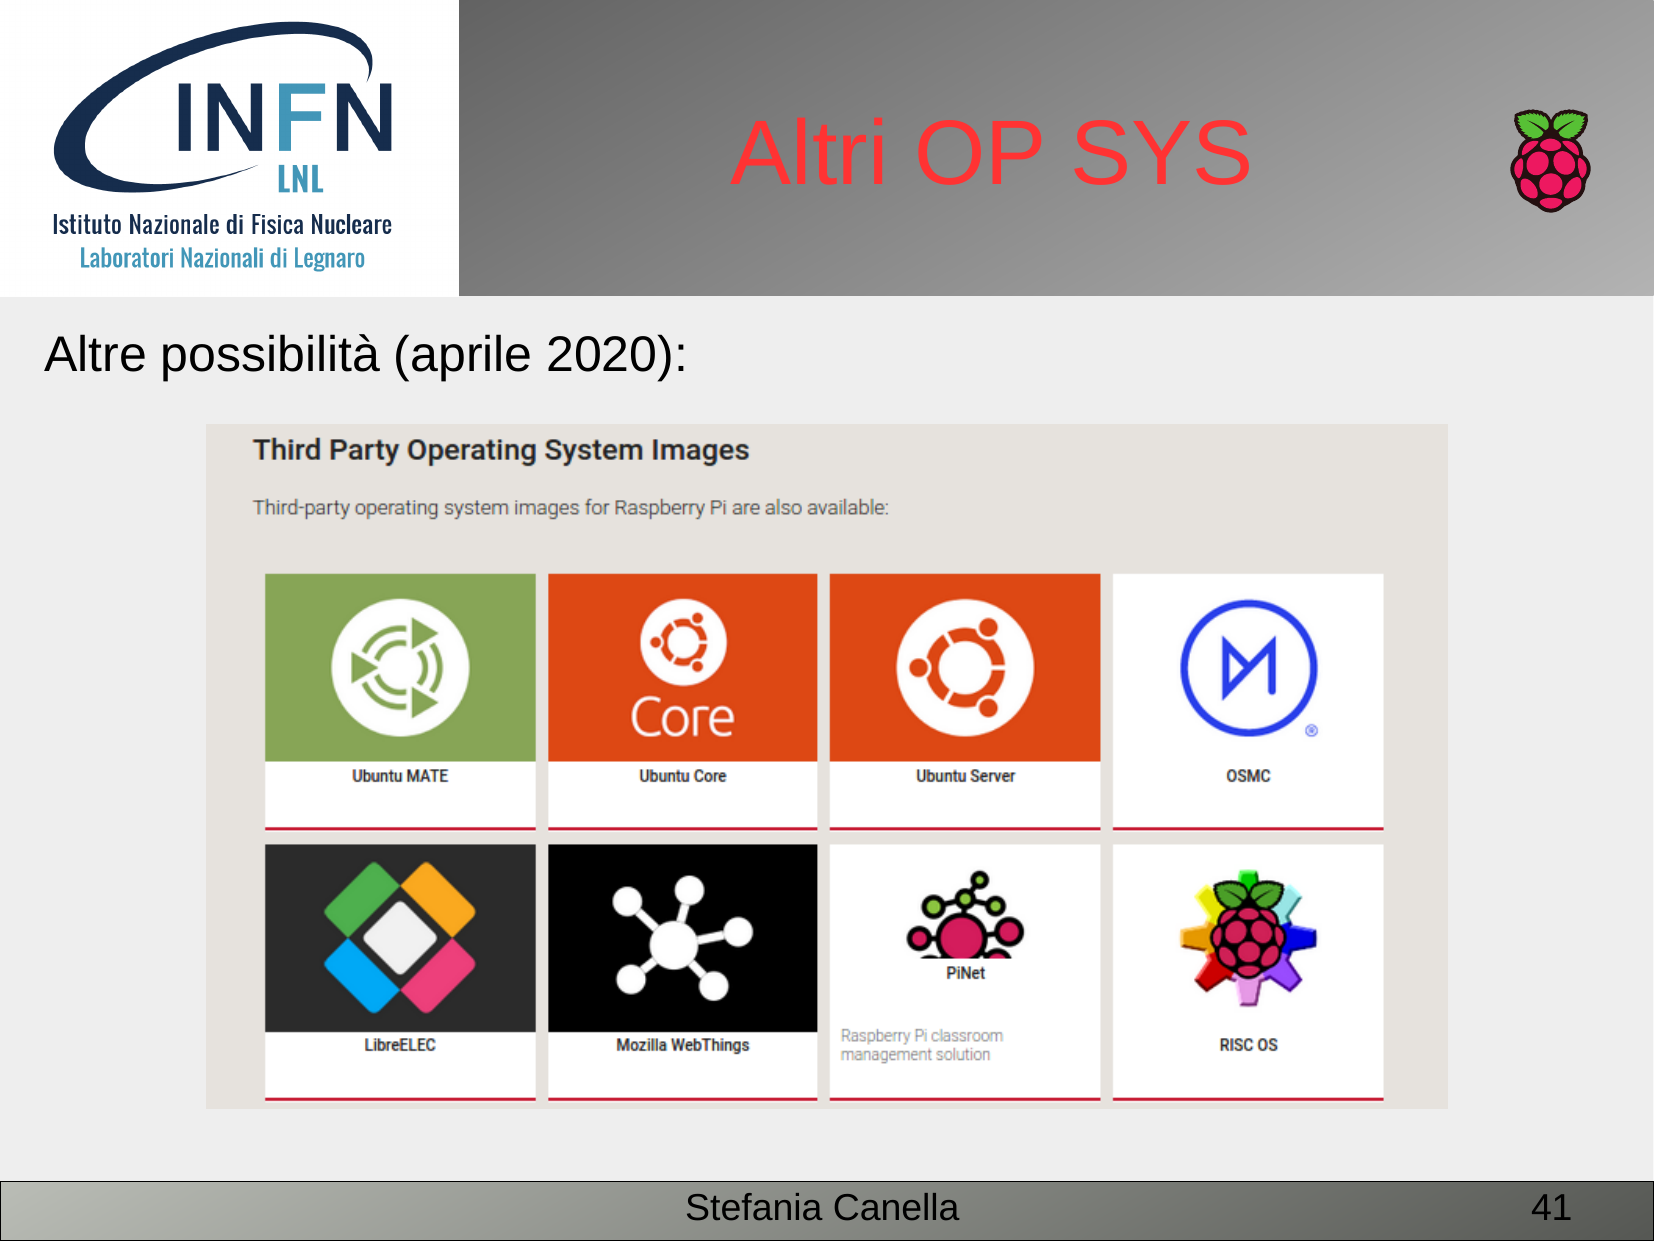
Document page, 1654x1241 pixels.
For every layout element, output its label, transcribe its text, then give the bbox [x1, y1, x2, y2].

text_box [459, 0, 1654, 296]
text_box Stefania Canella [670, 1178, 984, 1241]
picture [0, 0, 459, 297]
text_box [0, 1181, 670, 1241]
title Altri OP SYS [459, 49, 1571, 257]
text_box [984, 1181, 1516, 1241]
text_box 34 [1516, 1178, 1654, 1241]
picture [206, 424, 1448, 1109]
text_box Altre possibilità (aprile 2020): [29, 318, 1621, 396]
